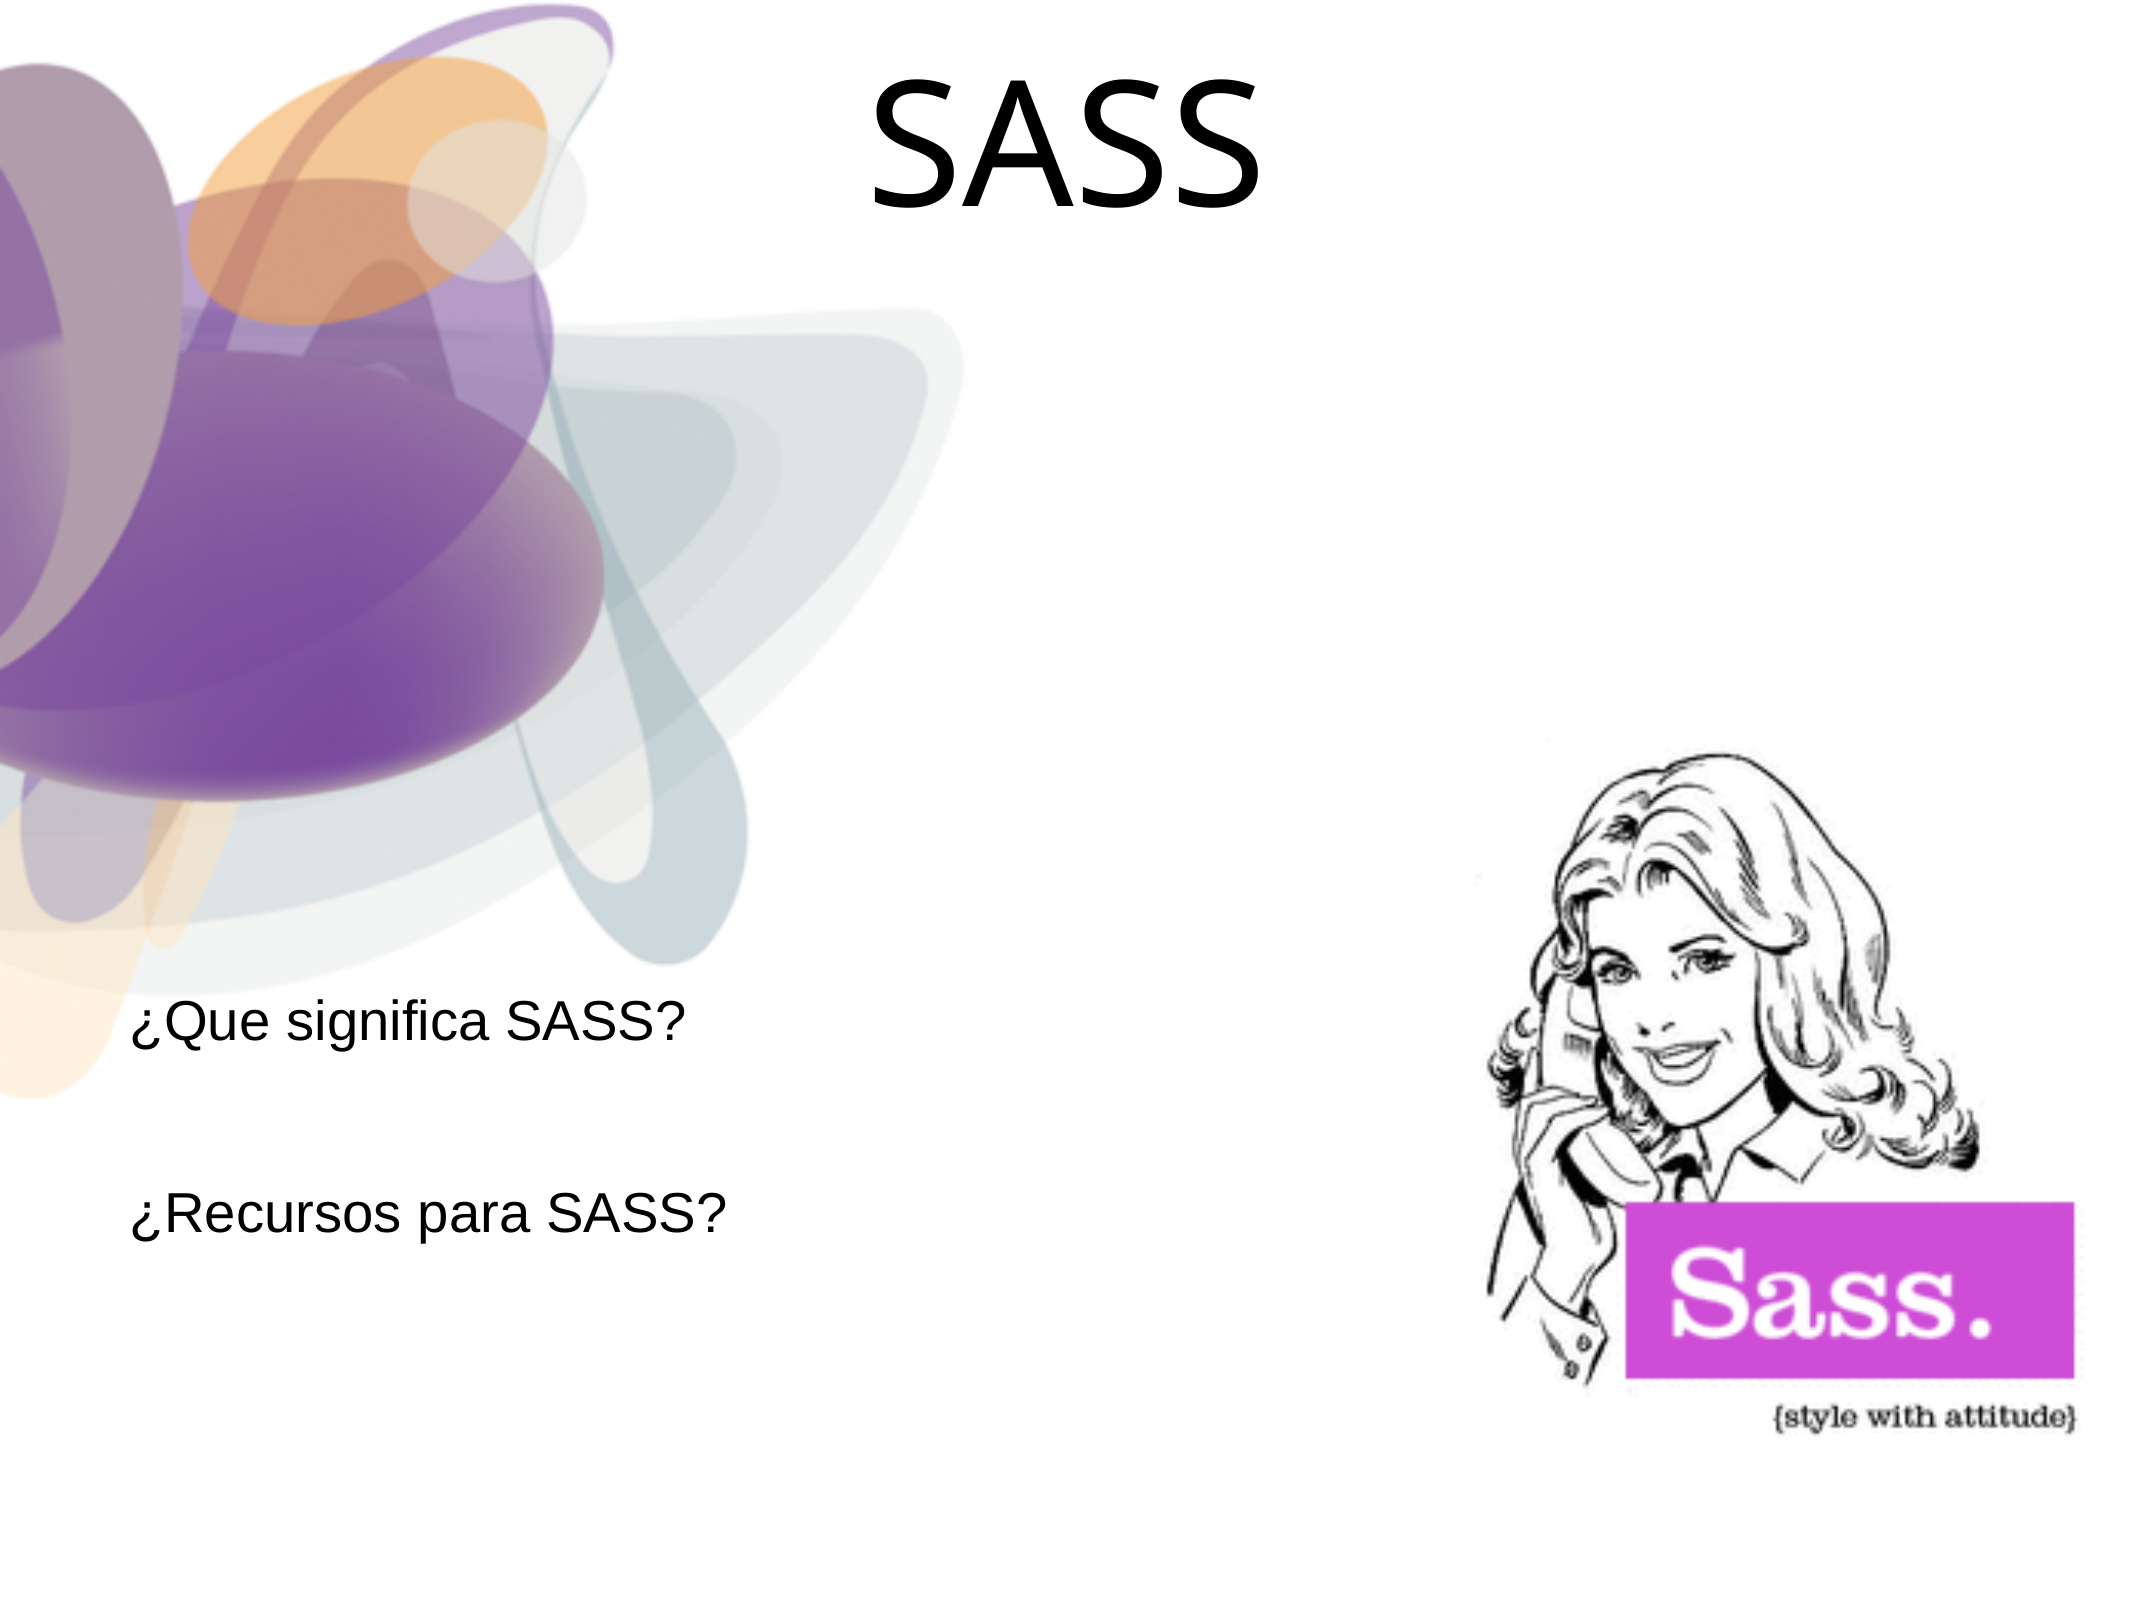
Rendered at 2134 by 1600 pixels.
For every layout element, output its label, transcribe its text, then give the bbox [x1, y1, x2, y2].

picture [0, 0, 2134, 1600]
text_box ¿Que significa SASS? ¿Recursos para SASS? [129, 921, 1676, 1246]
text_box SASS [208, 23, 1926, 461]
